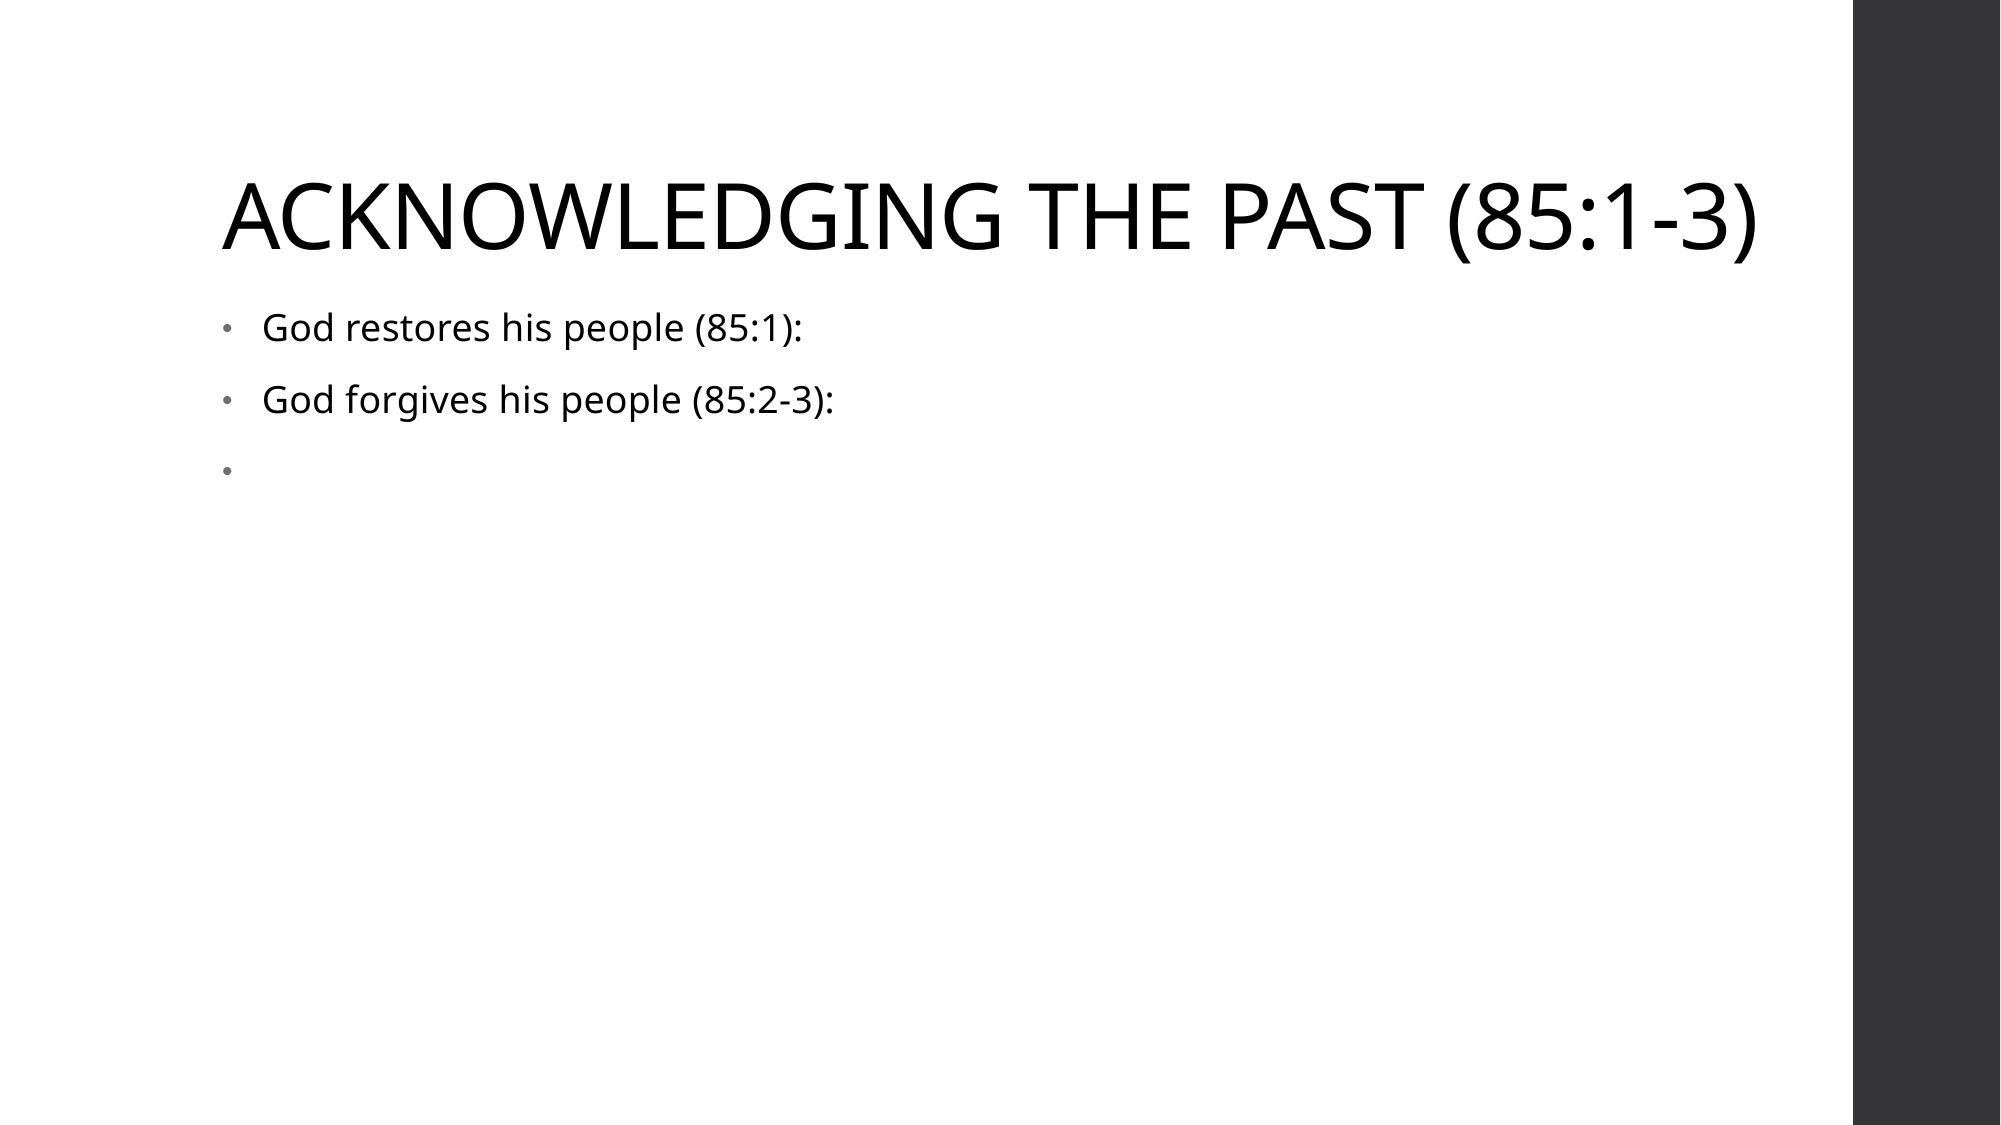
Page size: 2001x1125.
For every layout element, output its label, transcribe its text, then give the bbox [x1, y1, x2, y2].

title ACKNOWLEDGING THE PAST (85:1-3) [206, 60, 1797, 278]
list God restores his people (85:1): God forgives his people (85:2-3): [206, 299, 1617, 1014]
